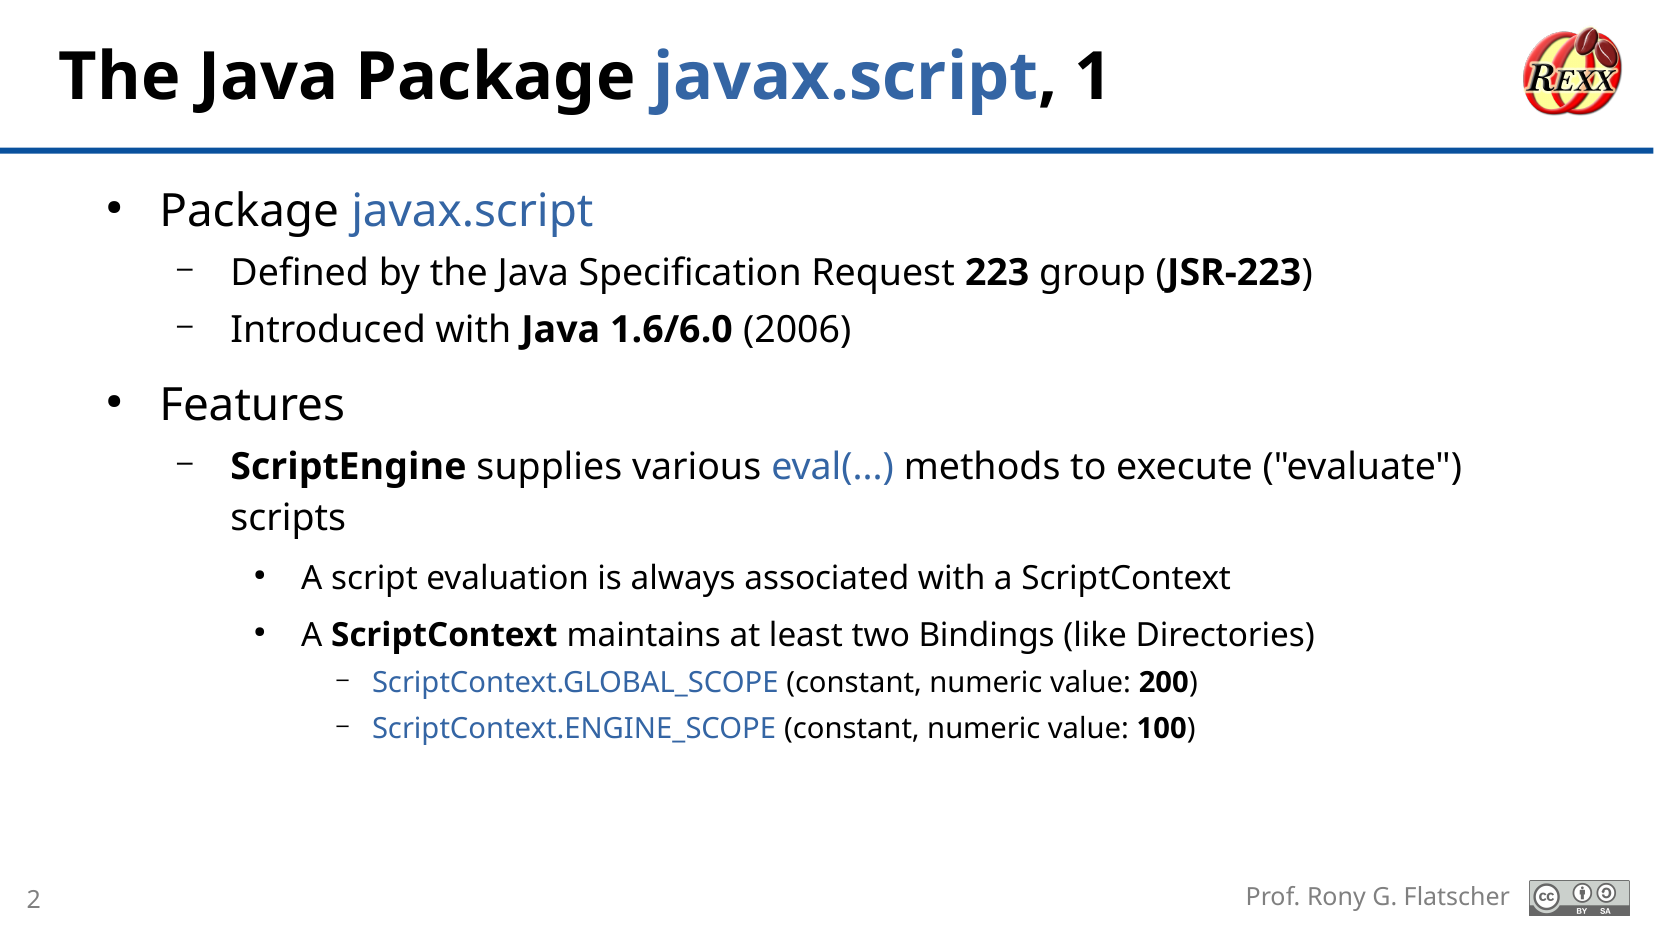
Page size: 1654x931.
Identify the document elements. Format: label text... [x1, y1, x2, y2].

list Package javax.script Defined by the Java Specification Request 223 group (JSR-223) Introduced with Java 1.6/6.0 (2006) Features ScriptEngine supplies various eval(...) methods to execute ("evaluate") scripts A script evaluation is always associated with a ScriptContext A ScriptContext maintains at least two Bindings (like Directories) ScriptContext.GLOBAL_SCOPE (constant, numeric value: 200) ScriptContext.ENGINE_SCOPE (constant, numeric value: 100) [88, 177, 1577, 857]
title The Java Package javax.script, 1 [0, 0, 1625, 148]
